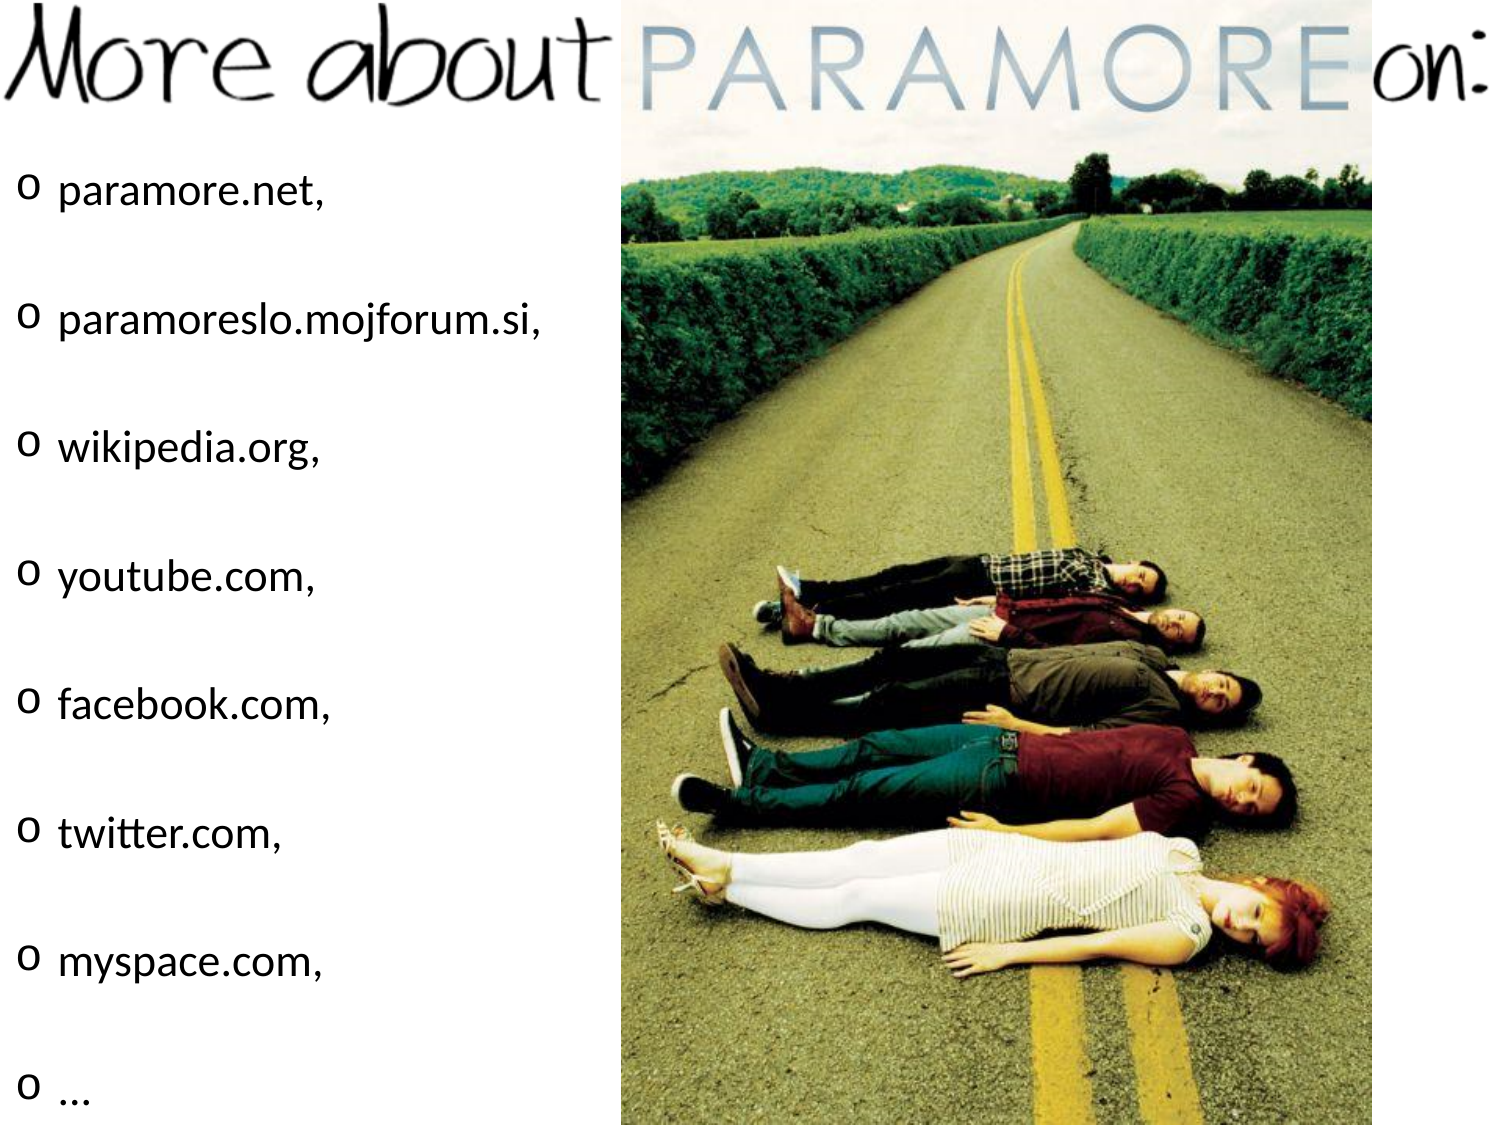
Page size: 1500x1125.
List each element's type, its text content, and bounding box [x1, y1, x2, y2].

list paramore.net, paramoreslo.mojforum.si, wikipedia.org, youtube.com, facebook.com, twitter.com, myspace.com, ... [0, 152, 621, 1125]
picture [0, 0, 1500, 1125]
